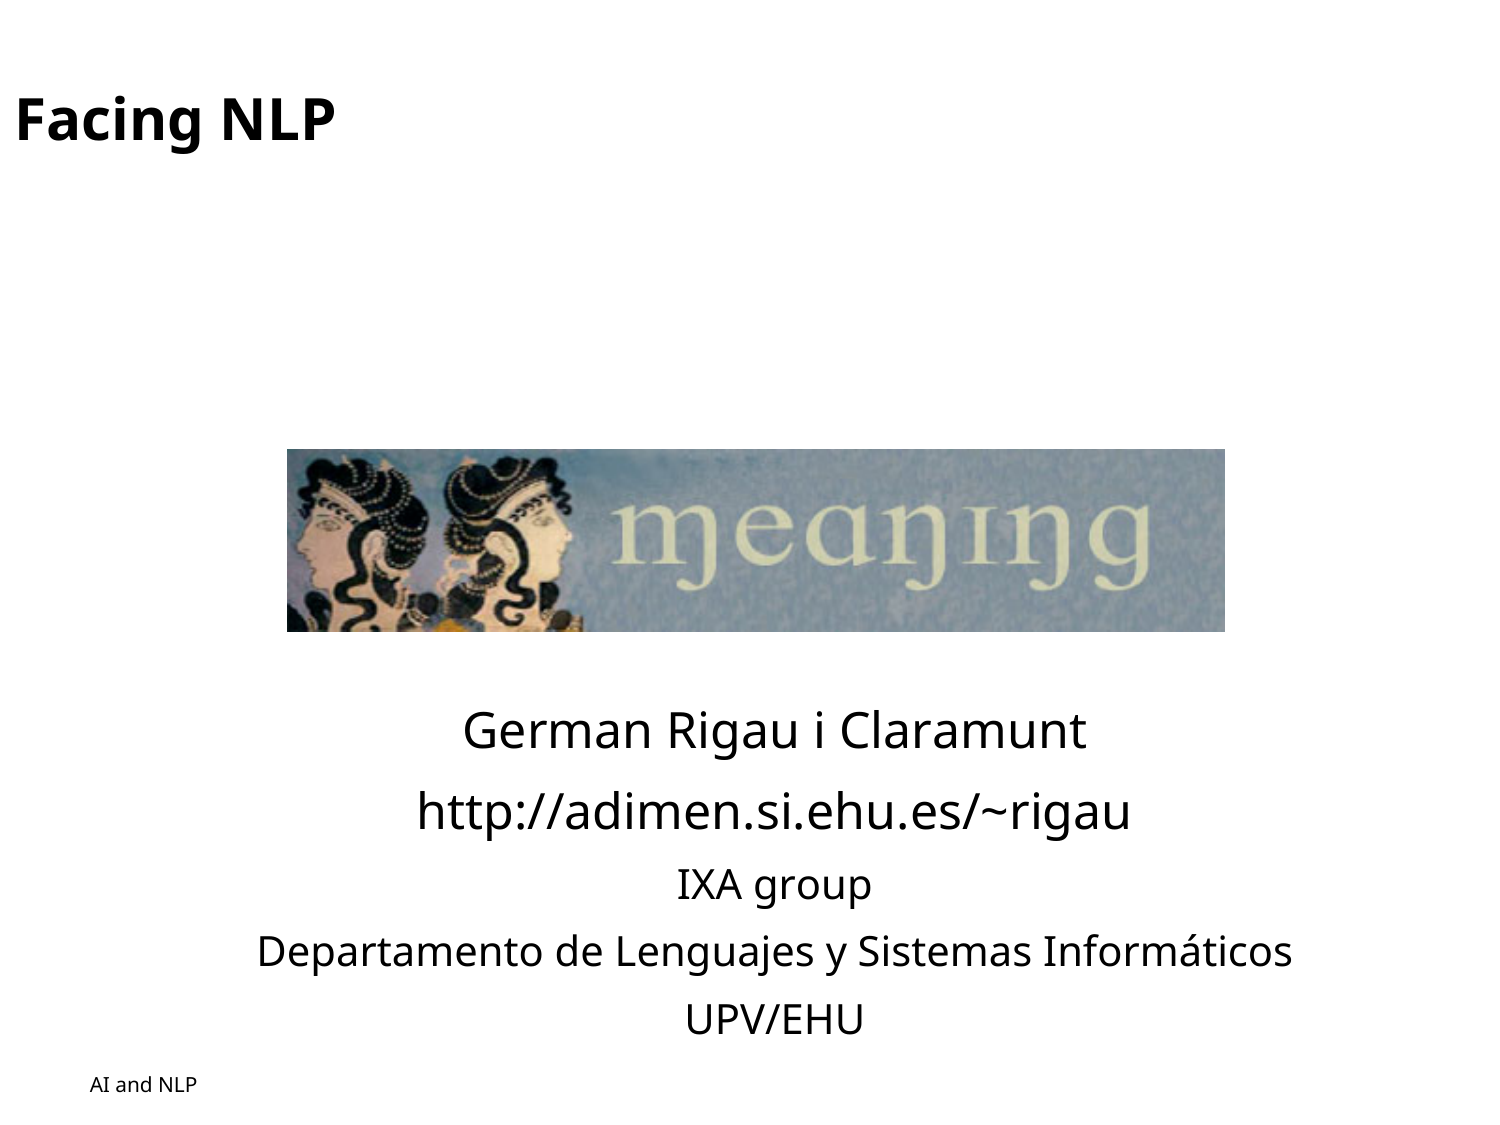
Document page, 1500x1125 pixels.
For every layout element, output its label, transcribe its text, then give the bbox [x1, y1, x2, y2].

picture [287, 449, 1225, 632]
text_box German Rigau i Claramunt http://adimen.si.ehu.es/~rigau IXA group Departamento de Lenguajes y Sistemas Informáticos UPV/EHU [112, 687, 1438, 1051]
text_box Facing NLP [0, 0, 1276, 165]
